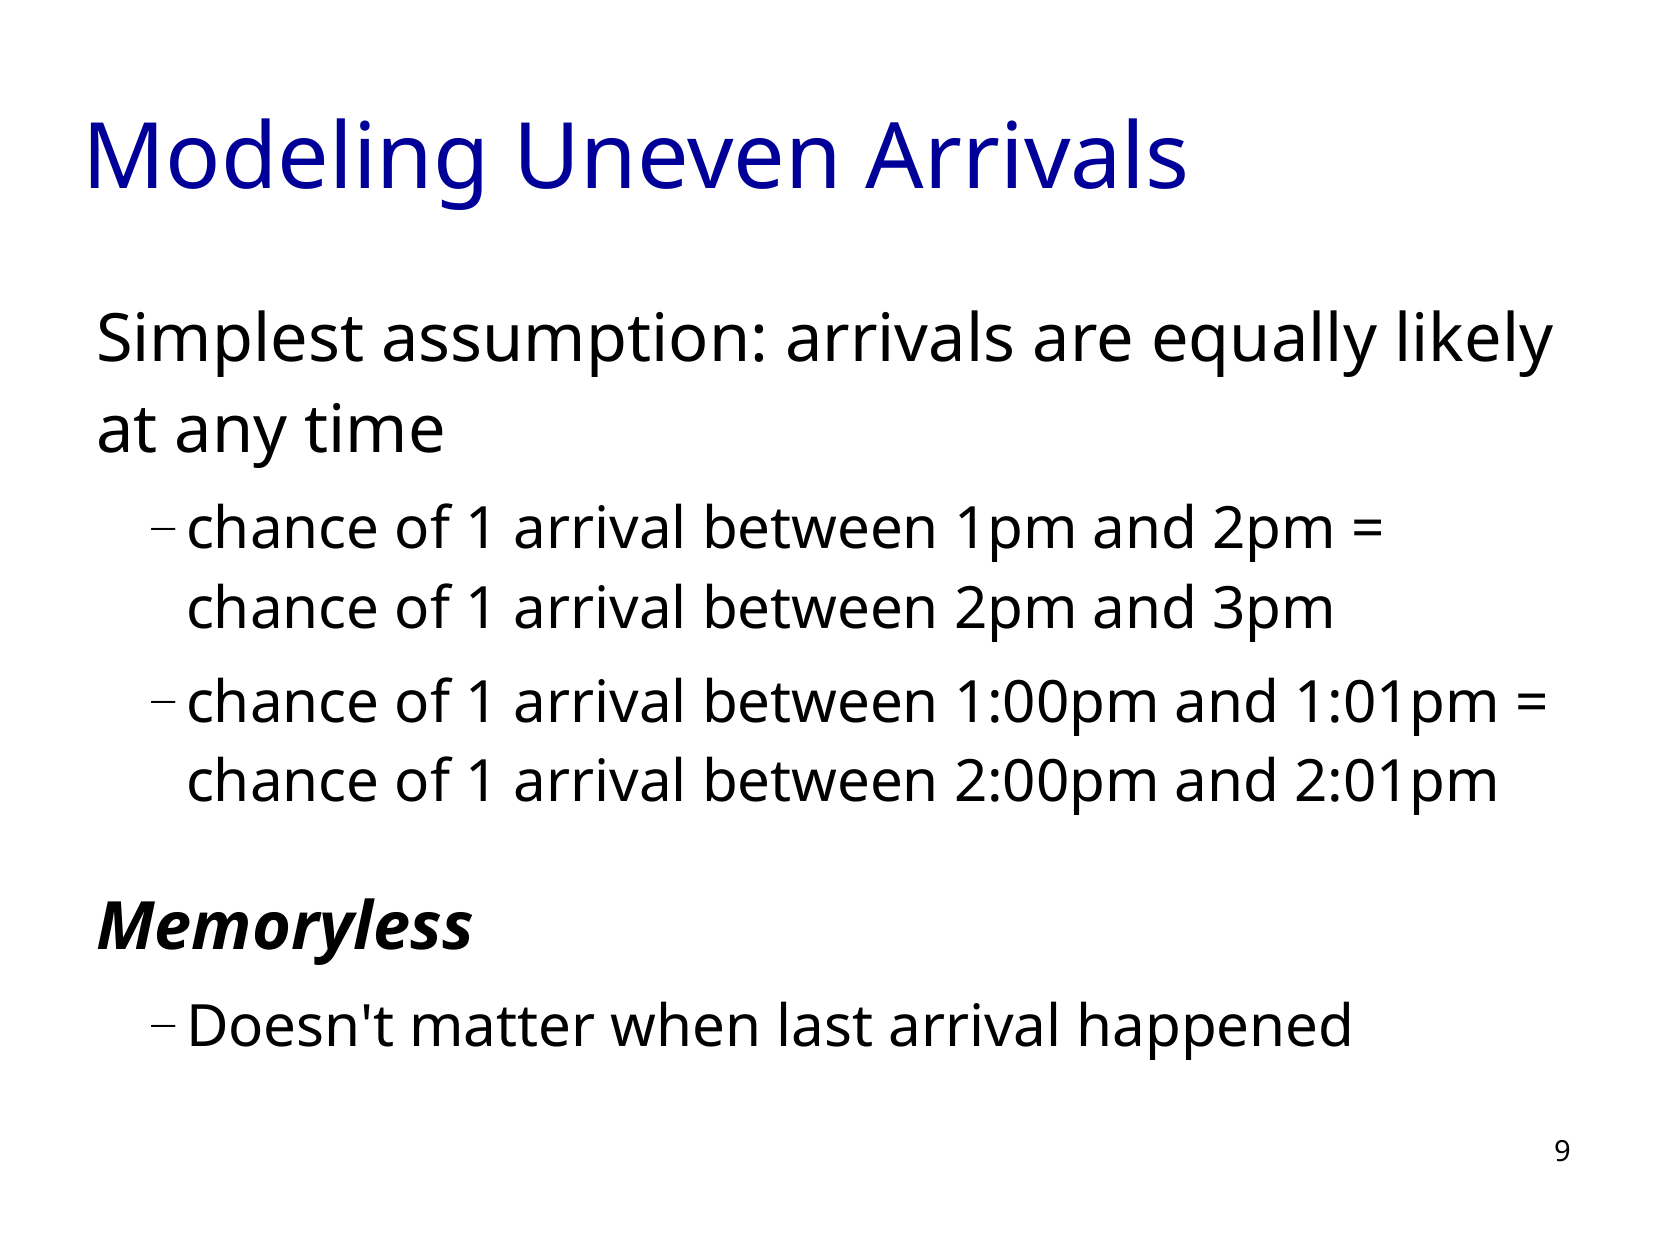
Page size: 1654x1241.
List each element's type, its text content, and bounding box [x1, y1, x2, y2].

title Modeling Uneven Arrivals [82, 49, 1571, 257]
list Simplest assumption: arrivals are equally likely at any time chance of 1 arrival between 1pm and 2pm = chance of 1 arrival between 2pm and 3pm chance of 1 arrival between 1:00pm and 1:01pm = chance of 1 arrival between 2:00pm and 2:01pm Memoryless Doesn't matter when last arrival happened [60, 290, 1571, 1096]
